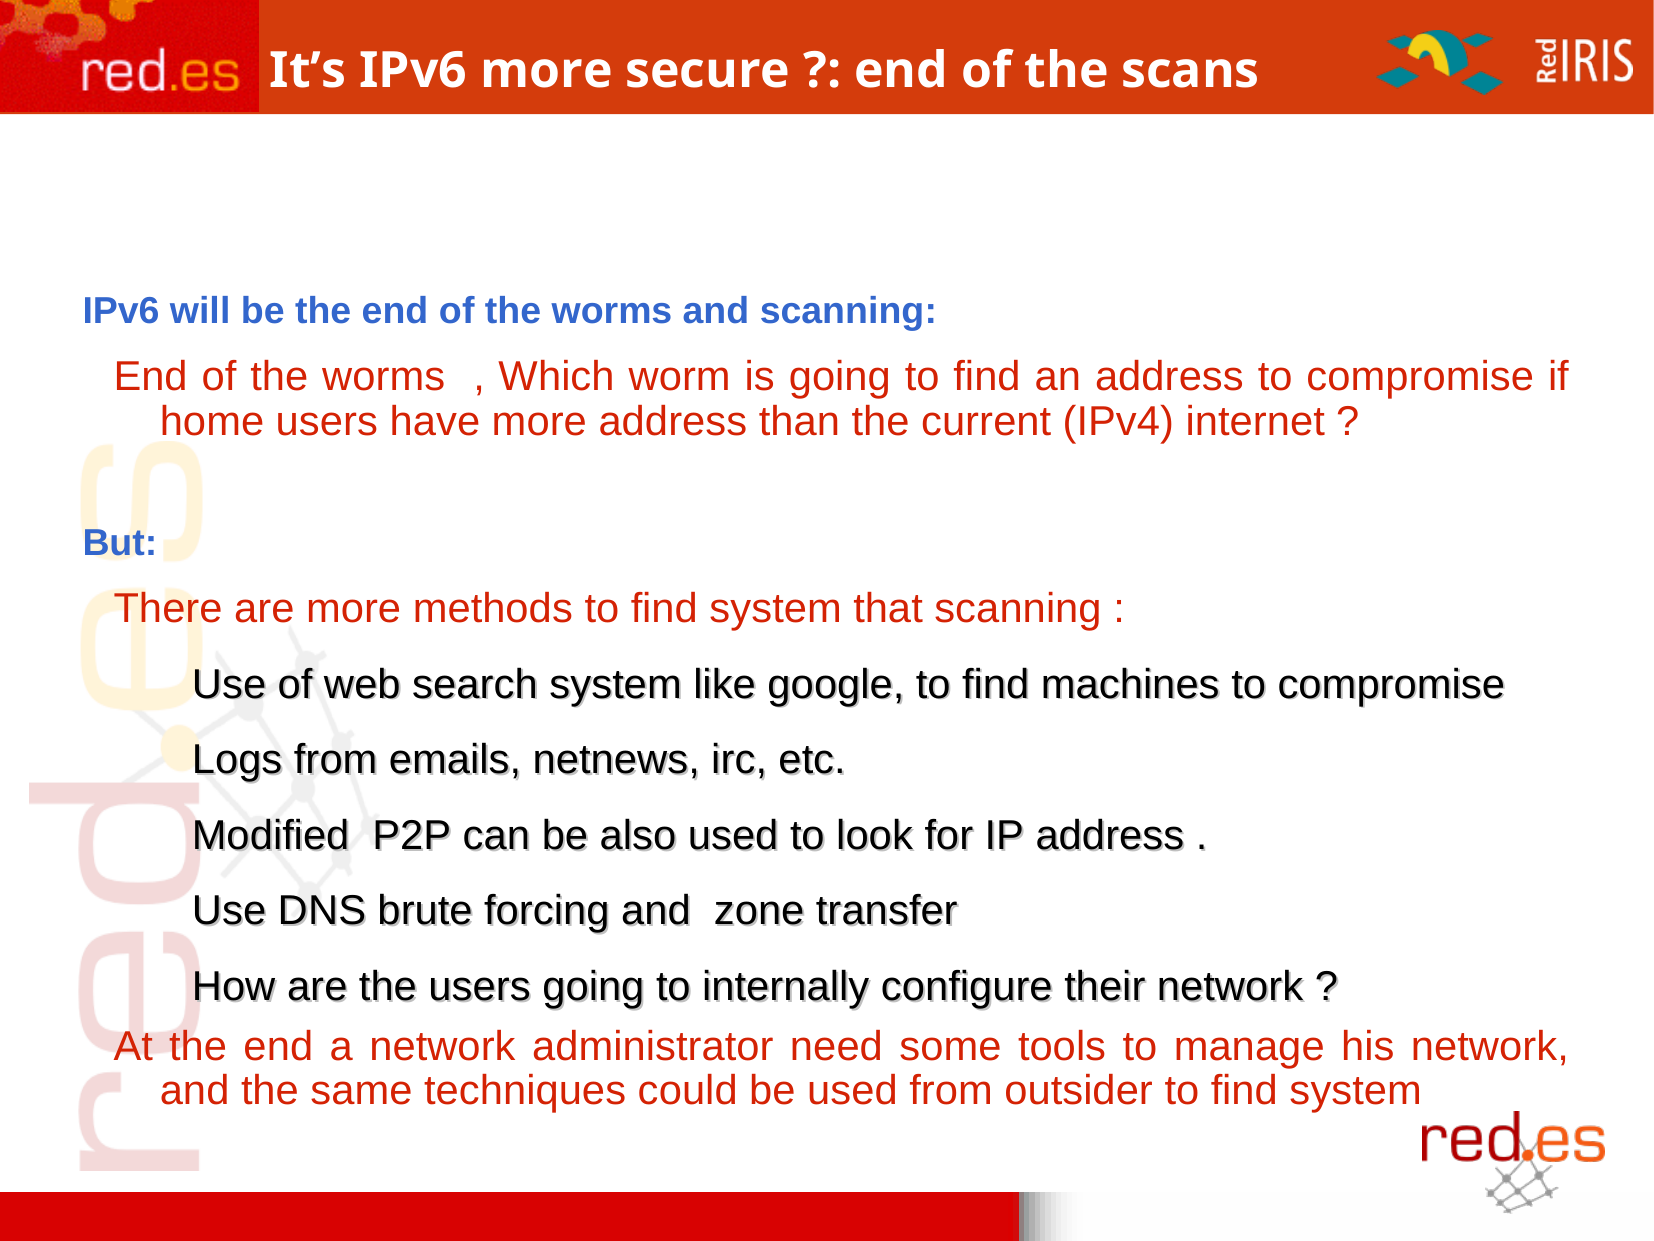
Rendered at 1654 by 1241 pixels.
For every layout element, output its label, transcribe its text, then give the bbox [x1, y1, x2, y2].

title It’s IPv6 more secure ?: end of the scans [269, 0, 1556, 139]
picture [1556, 30, 1633, 95]
picture [0, 0, 259, 112]
picture [0, 1111, 1654, 1241]
list IPv6 will be the end of the worms and scanning: End of the worms , Which worm is going to find an address to compromise if home users have more address than the current (IPv4) internet ? But: There are more methods to find system that scanning : Use of web search system like google, to find machines to compromise Logs from emails, netnews, irc, etc. Modified P2P can be also used to look for IP address . Use DNS brute forcing and zone transfer How are the users going to internally configure their network ? At the end a network administrator need some tools to manage his network, and the same techniques could be used from outsider to find system [82, 289, 1570, 1114]
picture [29, 441, 380, 1171]
